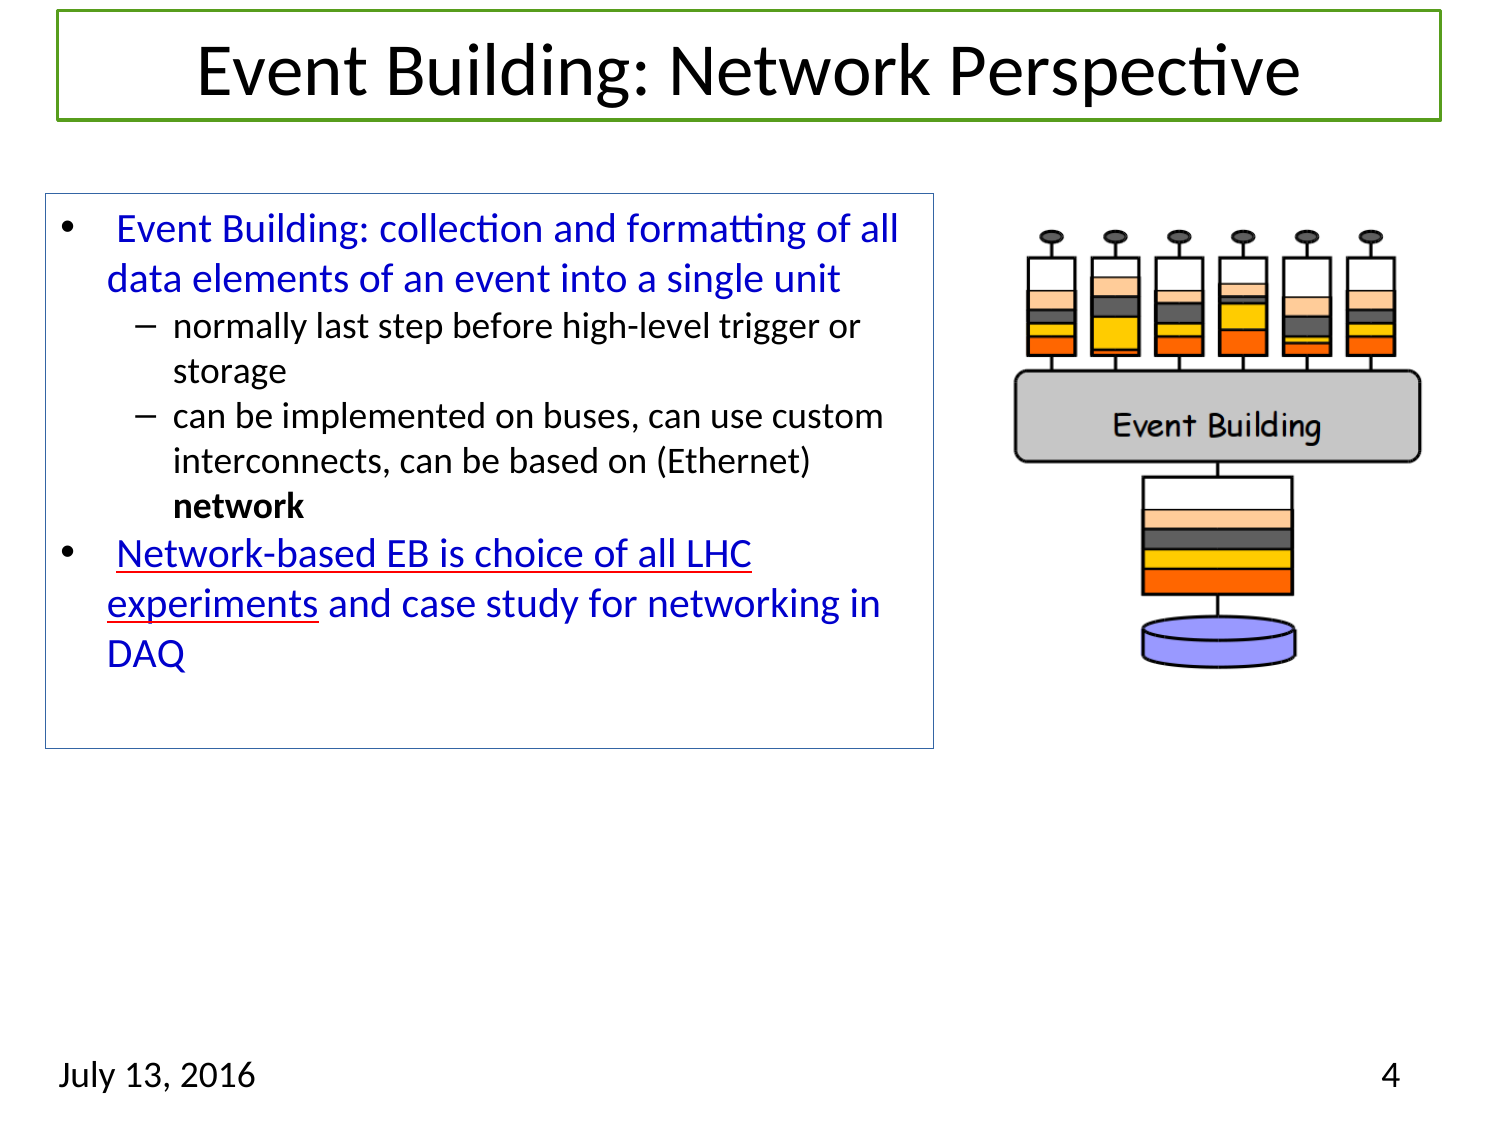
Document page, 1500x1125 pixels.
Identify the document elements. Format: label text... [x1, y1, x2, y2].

text_box Event Building: collection and formatting of all data elements of an event into a single unit normally last step before high-level trigger or storage can be implemented on buses, can use custom interconnects, can be based on (Ethernet) network Network-based EB is choice of all LHC experiments and case study for networking in DAQ [45, 193, 934, 749]
picture [997, 200, 1448, 696]
title Event Building: Network Perspective [57, 10, 1441, 121]
